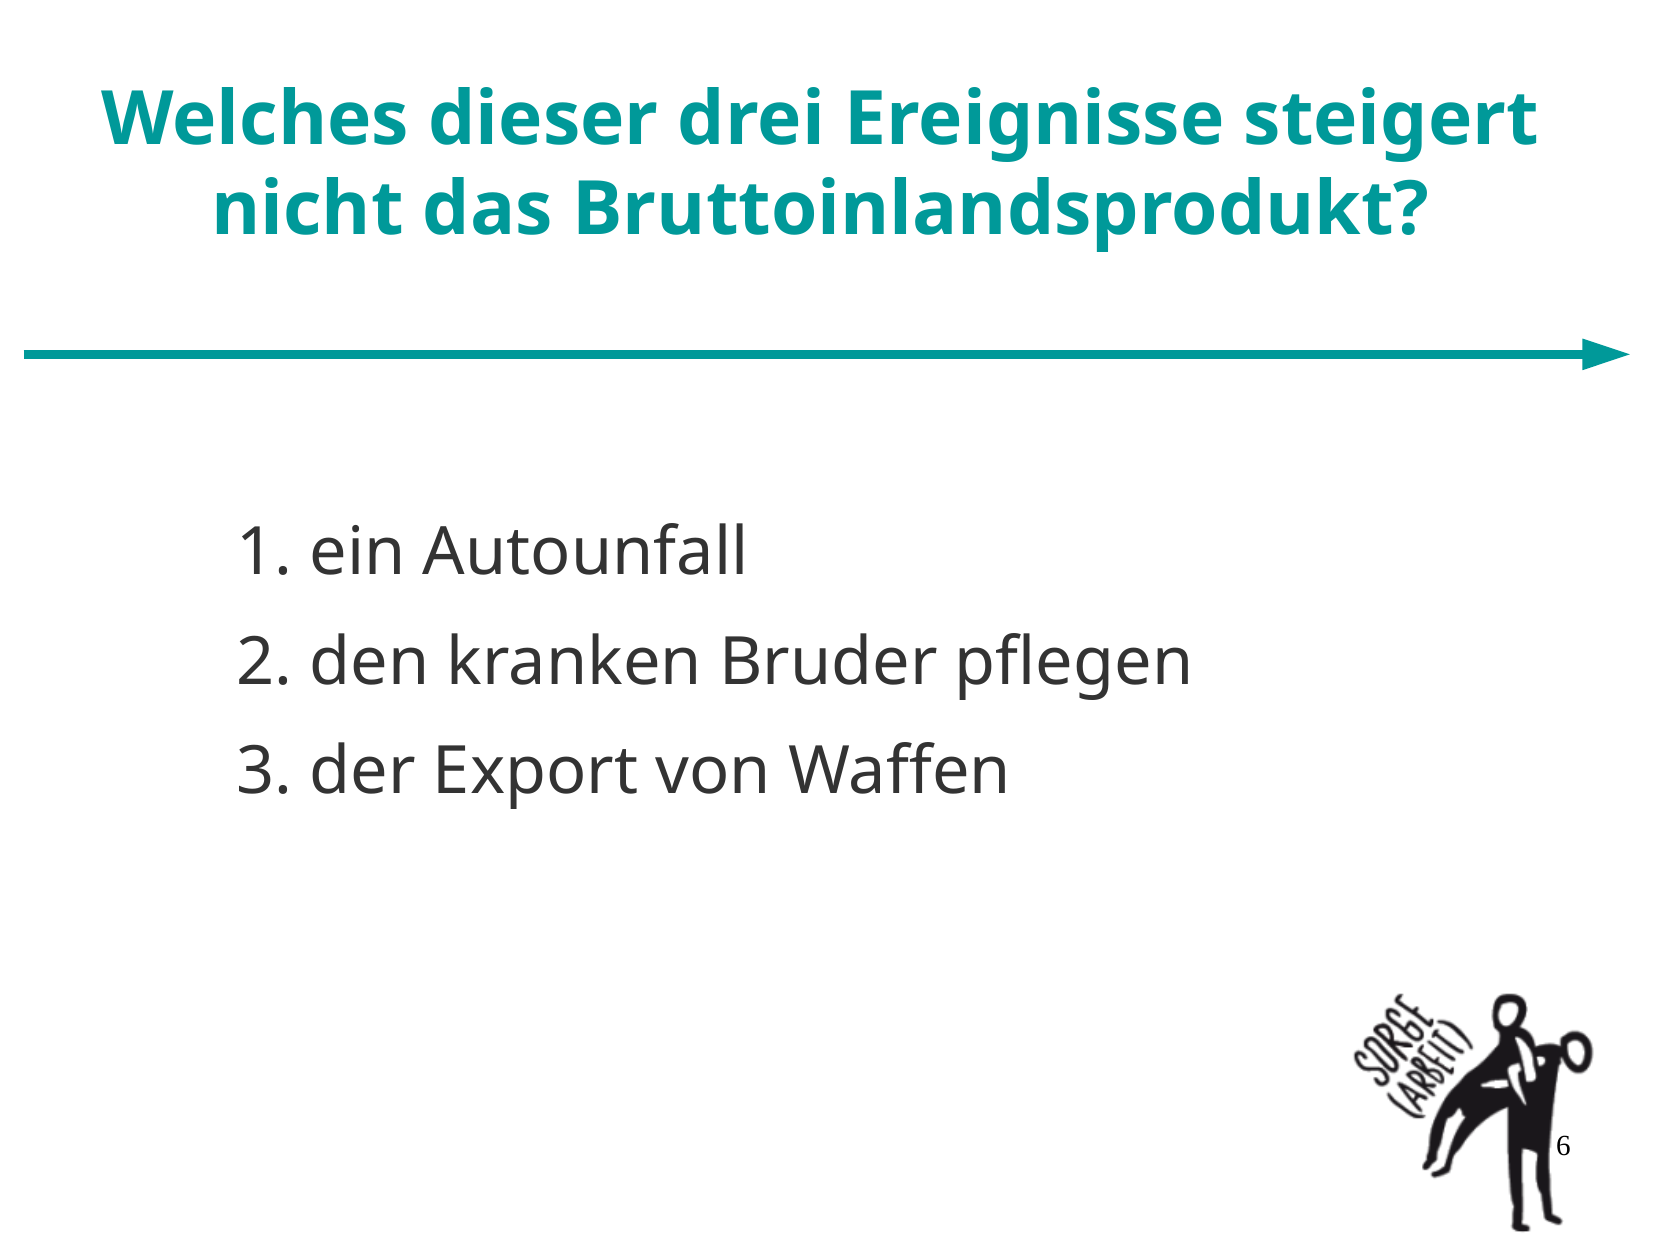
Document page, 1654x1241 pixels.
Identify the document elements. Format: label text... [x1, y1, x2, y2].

list 1. ein Autounfall 2. den kranken Bruder pflegen 3. der Export von Waffen [236, 507, 1294, 934]
picture [1281, 925, 1654, 1241]
title Welches dieser drei Ereignisse steigert nicht das Bruttoinlandsprodukt? [35, 7, 1607, 308]
